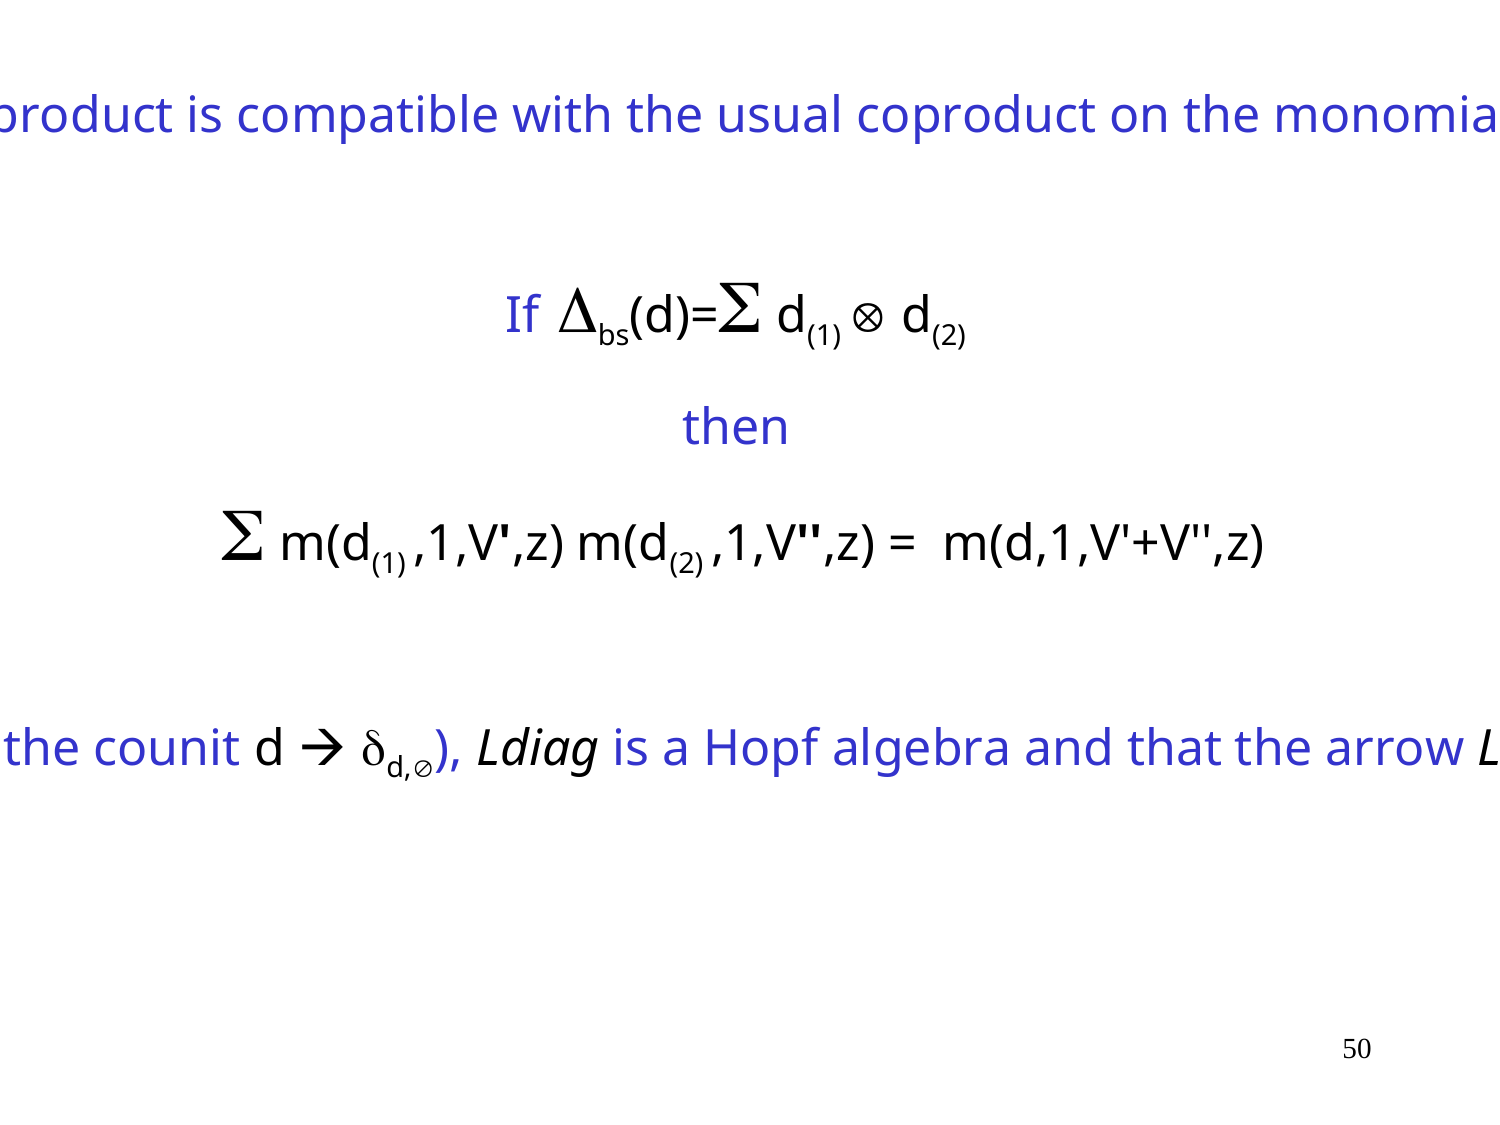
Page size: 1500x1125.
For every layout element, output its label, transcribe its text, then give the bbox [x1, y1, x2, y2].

text_box It can be shown that, with this structure (product with unit, coproduct and the counit d  d,), Ldiag is a Hopf algebra and that the arrow LdiagDiag endows Diag with a structure of Hopf algebra. [0, 707, 1500, 792]
text_box If bs(d)= d(1)  d(2) then  m(d(1) ,1,V',z) m(d(2) ,1,V'',z) = m(d,1,V'+V'',z)‏ [95, 249, 1392, 587]
text_box This coproduct is compatible with the usual coproduct on the monomials. [0, 74, 1500, 159]
